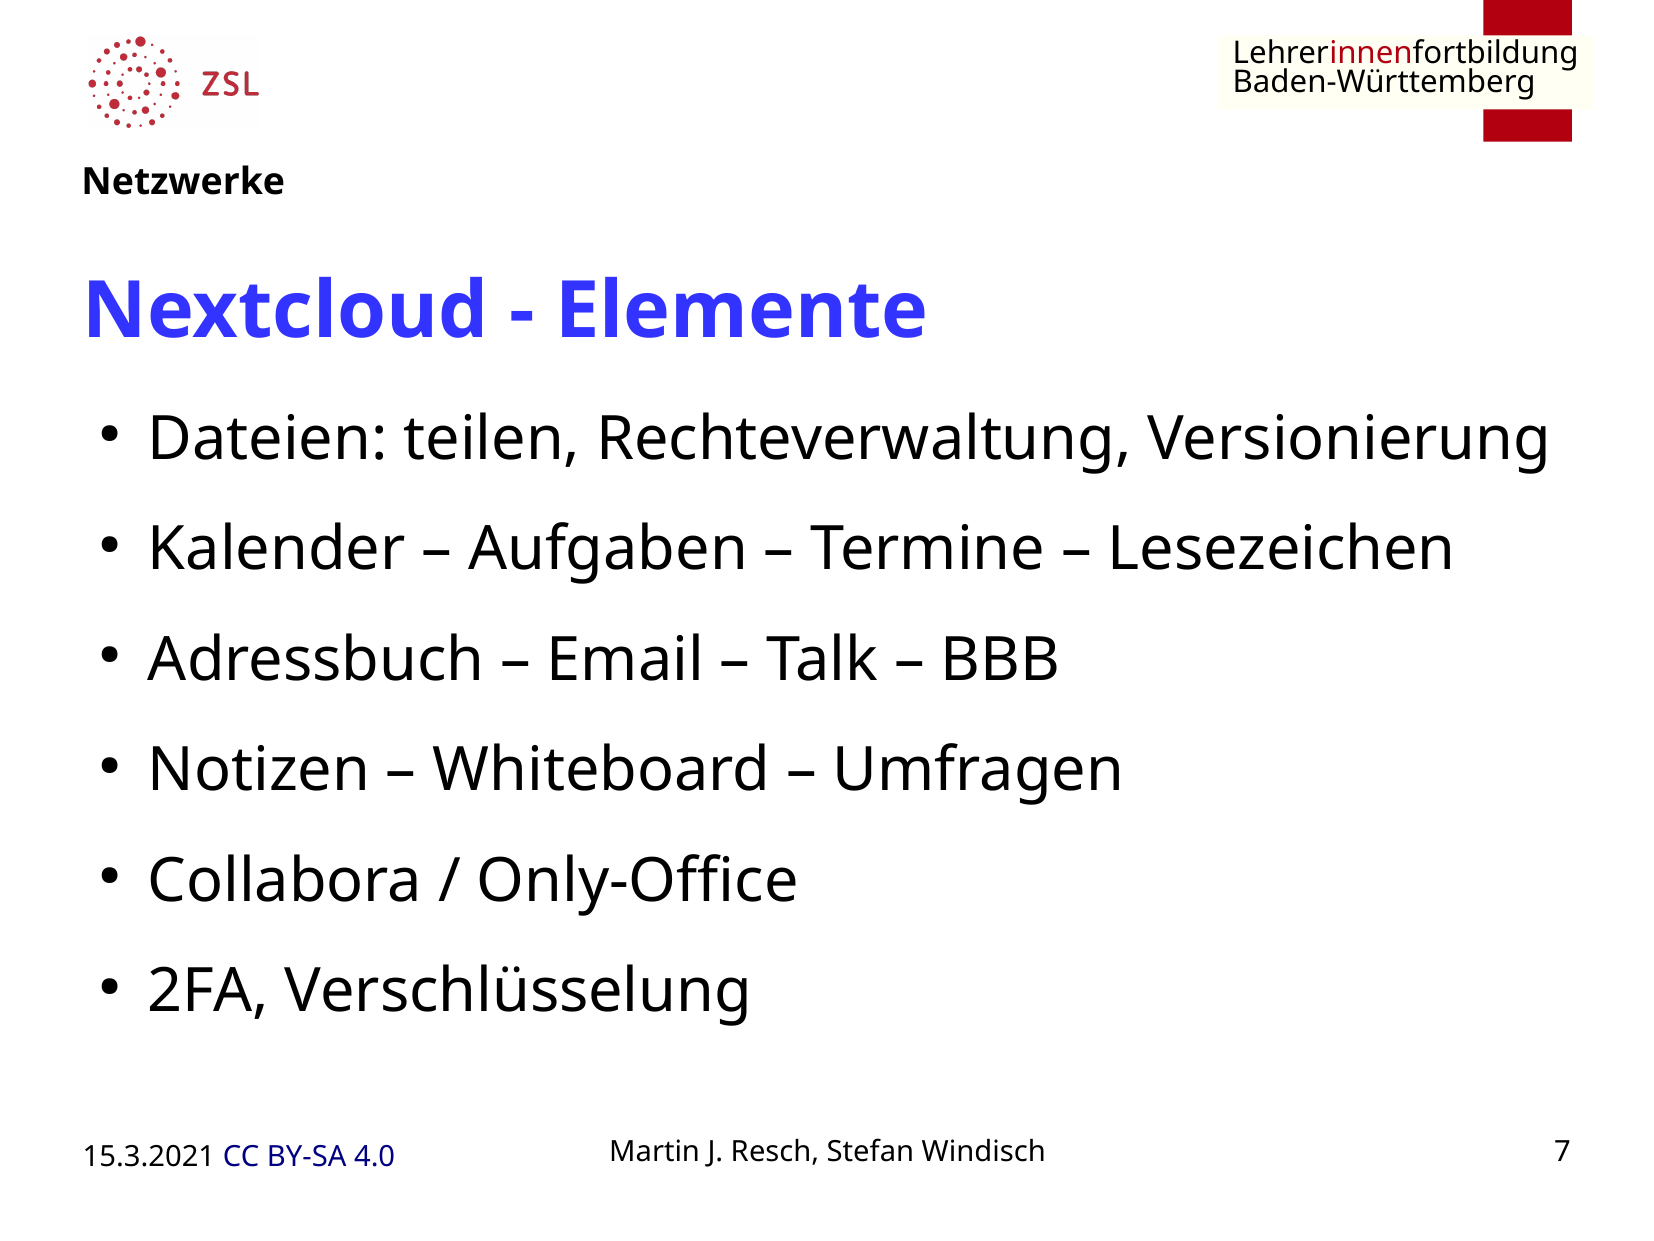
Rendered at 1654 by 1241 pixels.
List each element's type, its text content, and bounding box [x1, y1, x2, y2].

title Nextcloud - Elemente [82, 255, 1571, 359]
picture [87, 35, 260, 129]
list Dateien: teilen, Rechteverwaltung, Versionierung Kalender – Aufgaben – Termine – Lesezeichen Adressbuch – Email – Talk – BBB Notizen – Whiteboard – Umfragen Collabora / Only-Office 2FA, Verschlüsselung [82, 393, 1571, 1051]
